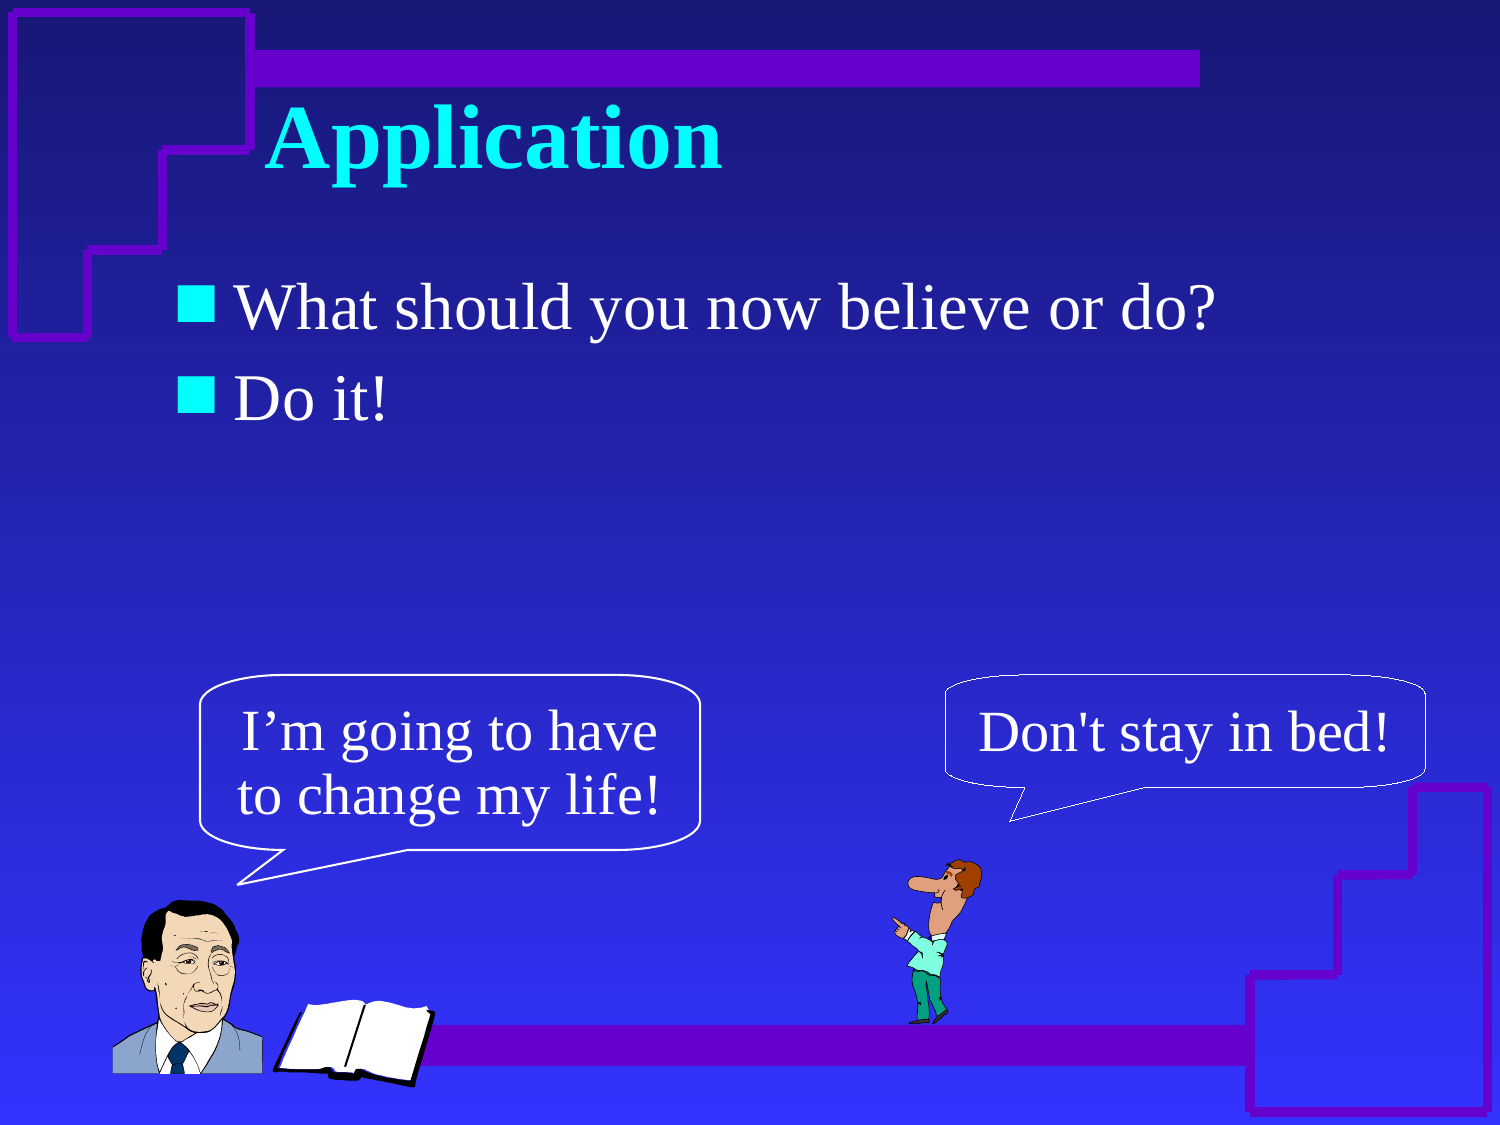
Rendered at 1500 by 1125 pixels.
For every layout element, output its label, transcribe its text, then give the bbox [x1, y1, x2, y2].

text_box [272, 999, 435, 1088]
text_box Don't stay in bed! [945, 674, 1426, 822]
chart [891, 859, 983, 1025]
title Application [249, 74, 1450, 201]
text_box I’m going to have to change my life! [200, 674, 701, 885]
list What should you now believe or do? Do it! [162, 262, 1450, 563]
picture [112, 900, 263, 1074]
